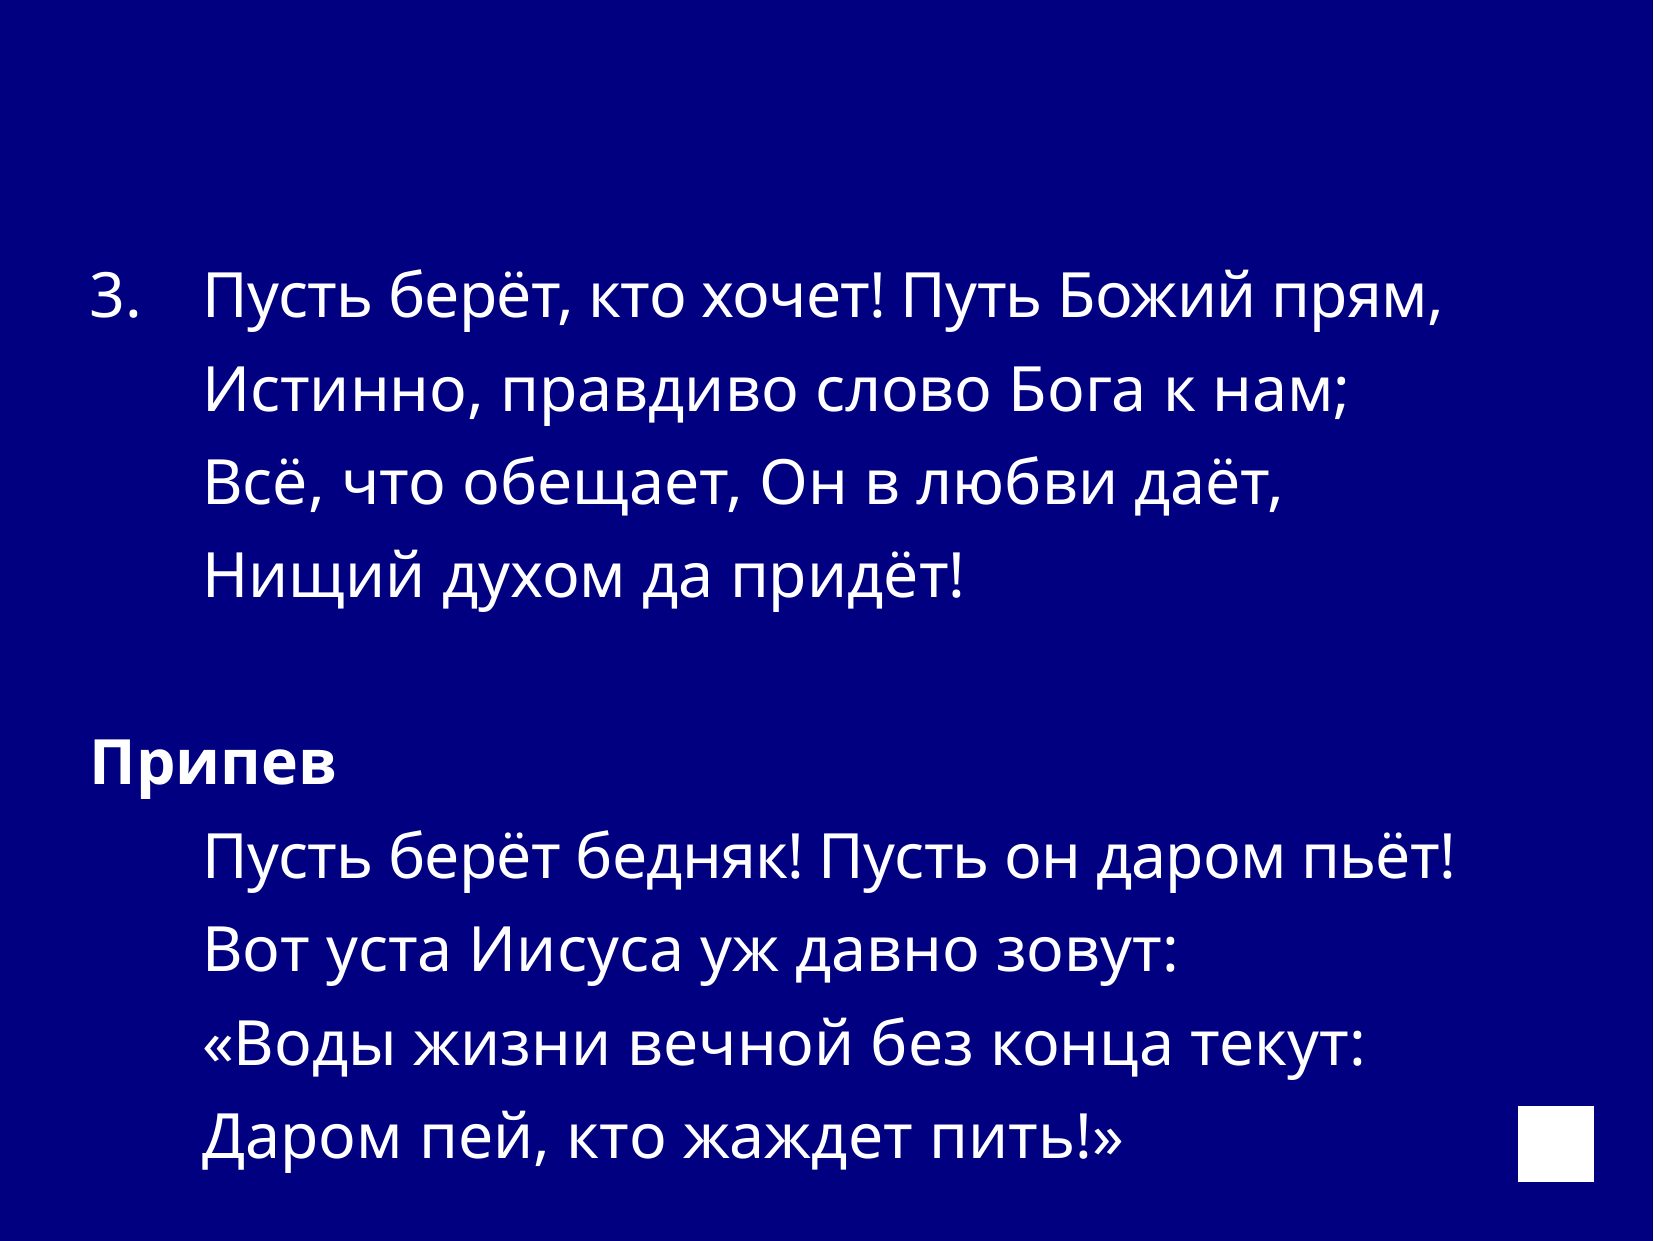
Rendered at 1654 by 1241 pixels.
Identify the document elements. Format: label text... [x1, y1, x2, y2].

text_box [1518, 1163, 1594, 1182]
text_box 3. Пусть берёт, кто хочет! Путь Божий прям, Истинно, правдиво слово Бога к нам; Всё, что обещает, Он в любви даёт, Нищий духом да придёт! Припев Пусть берёт бедняк! Пусть он даром пьёт! Вот уста Иисуса уж давно зовут: «Воды жизни вечной без конца текут: Даром пей, кто жаждет пить!» [75, 150, 1653, 1163]
